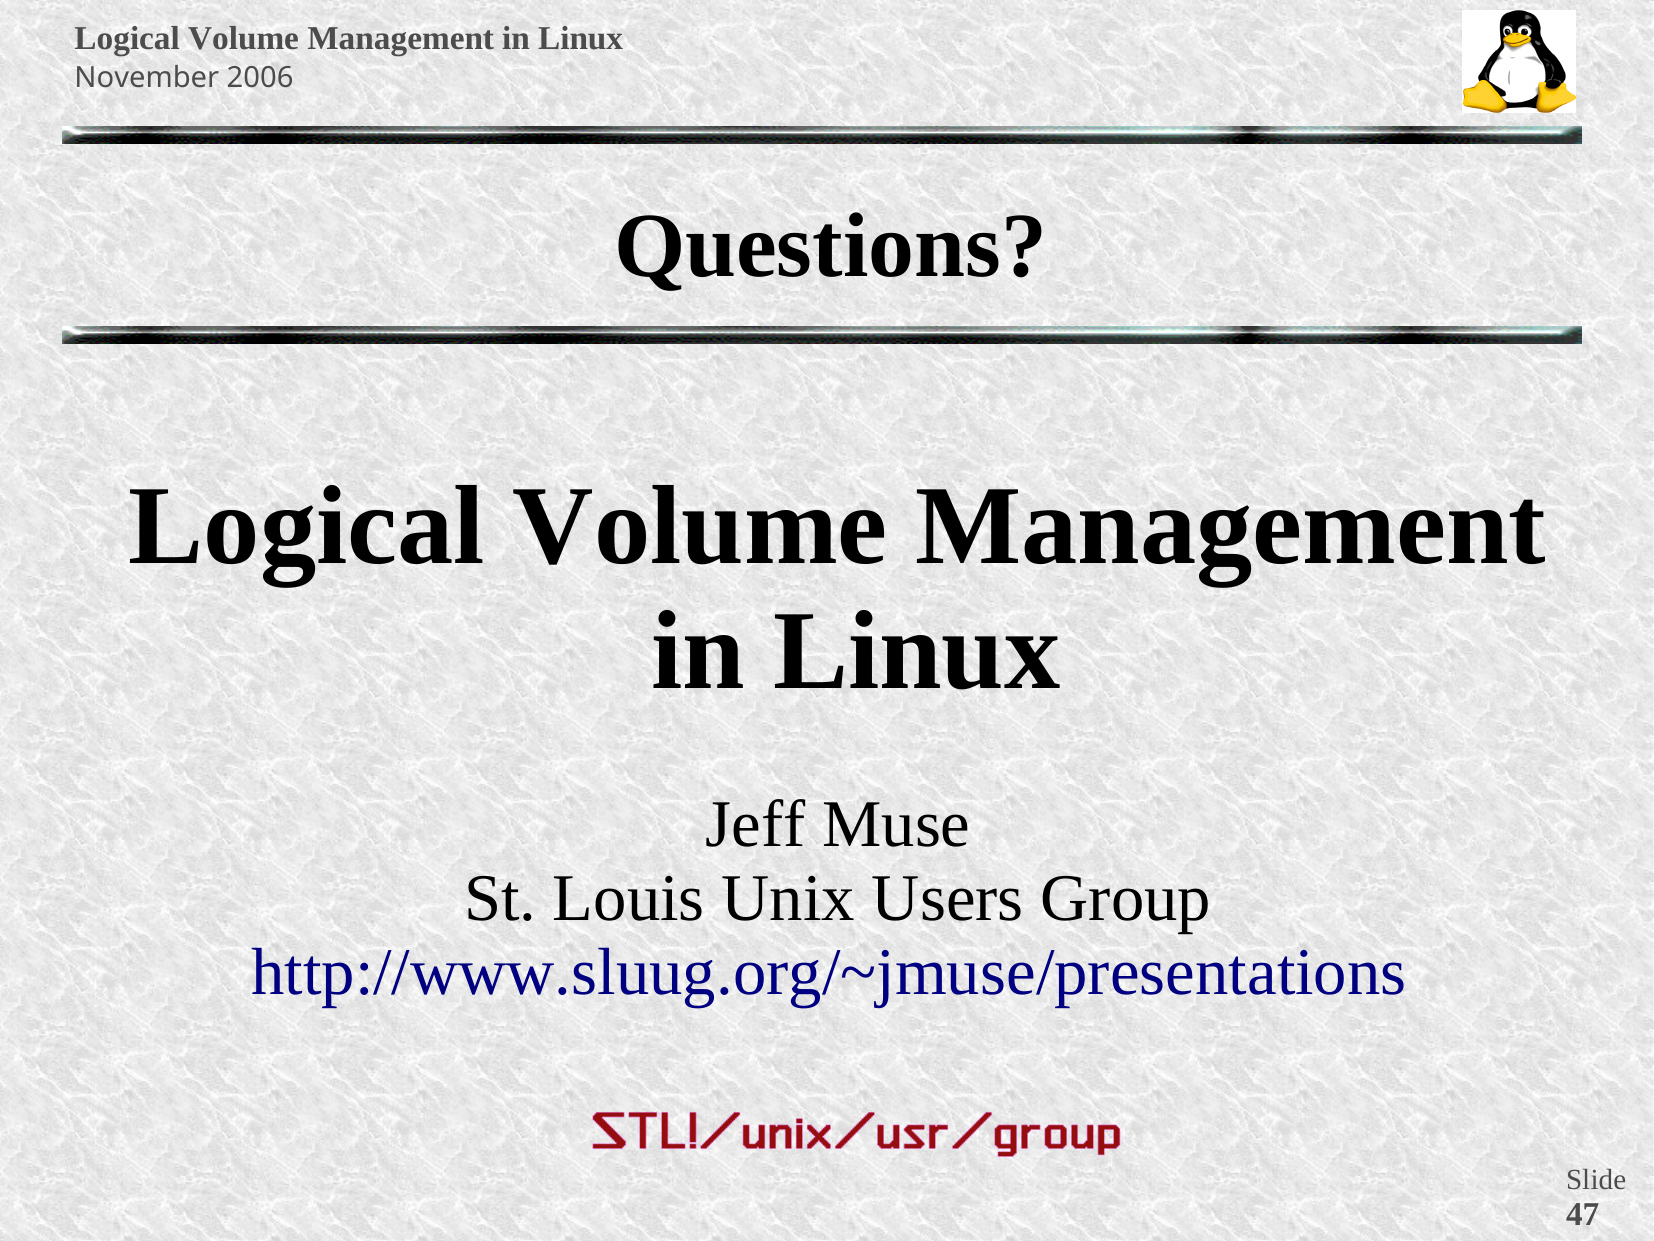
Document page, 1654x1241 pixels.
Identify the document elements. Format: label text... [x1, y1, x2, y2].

title Questions? [86, 176, 1576, 315]
picture [0, 0, 1654, 1241]
subtitle Logical Volume Management in Linux Jeff Muse St. Louis Unix Users Group http://www.sluug.org/~jmuse/presentations [59, 347, 1582, 1126]
